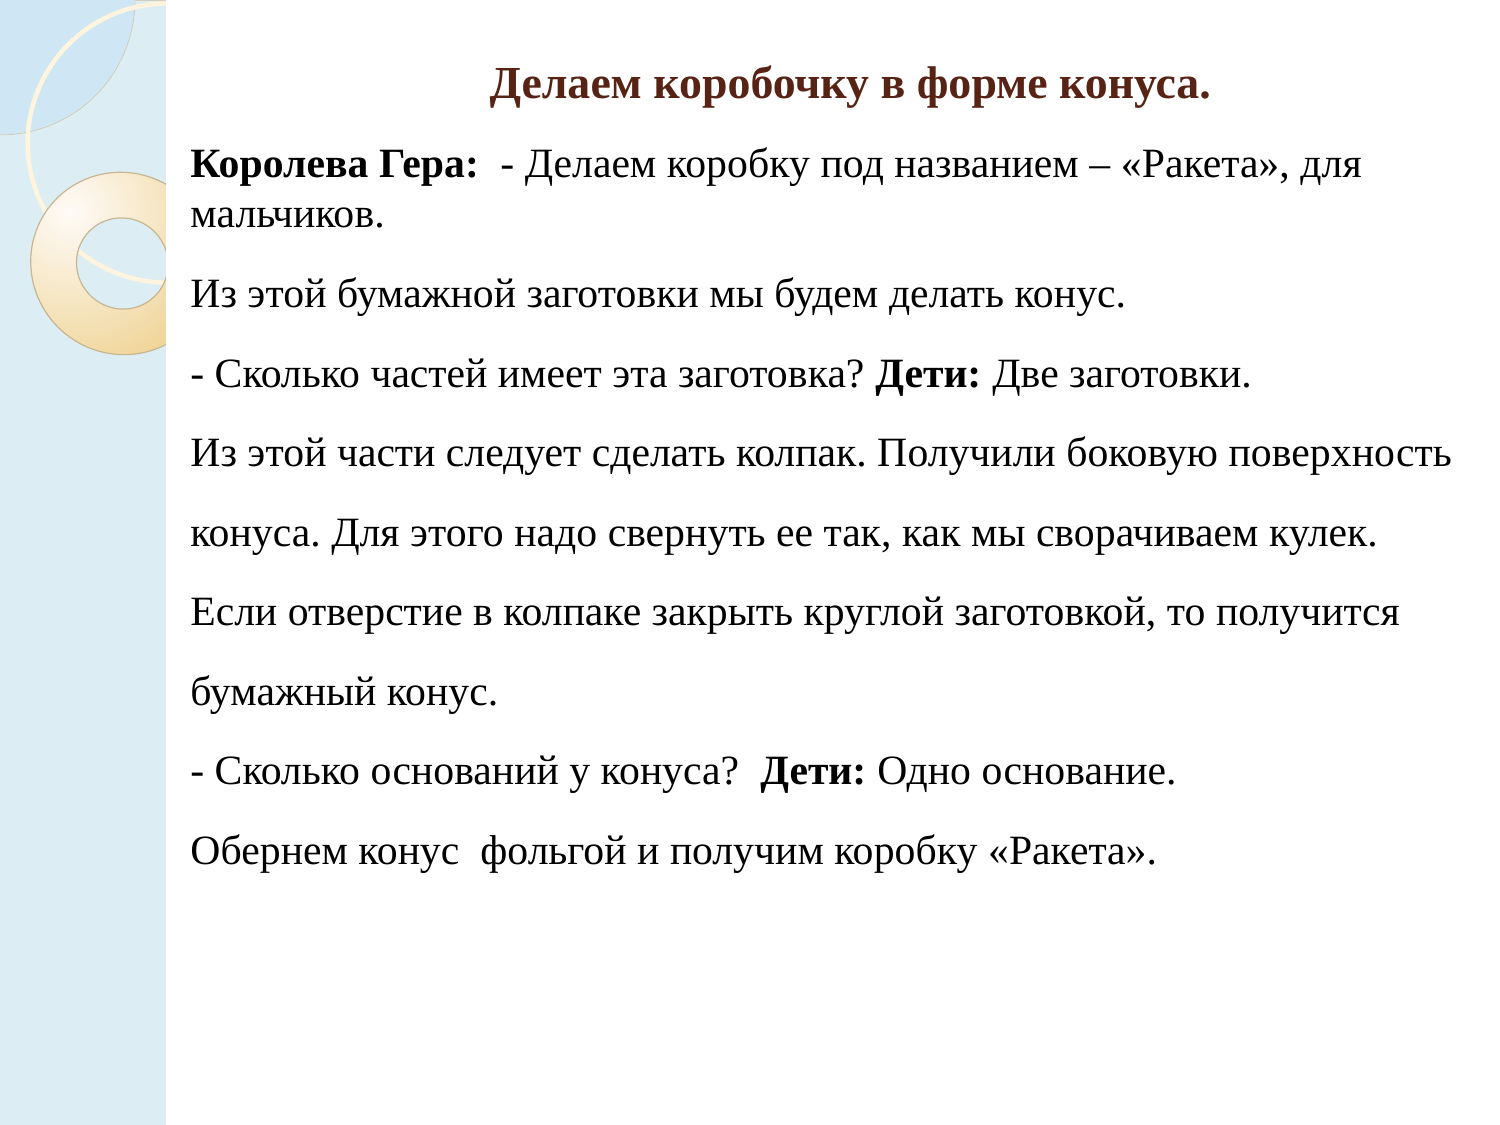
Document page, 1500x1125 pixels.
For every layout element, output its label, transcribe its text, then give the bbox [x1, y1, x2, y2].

list Королева Гера: - Делаем коробку под названием – «Ракета», для мальчиков. Из этой бумажной заготовки мы будем делать конус. - Сколько частей имеет эта заготовка? Дети: Две заготовки. Из этой части следует сделать колпак. Получили боковую поверхность конуса. Для этого надо свернуть ее так, как мы сворачиваем кулек. Если отверстие в колпаке закрыть круглой заготовкой, то получится бумажный конус. - Сколько оснований у конуса? Дети: Одно основание. Обернем конус фольгой и получим коробку «Ракета». [175, 128, 1477, 934]
title Делаем коробочку в форме конуса. [235, 45, 1466, 128]
